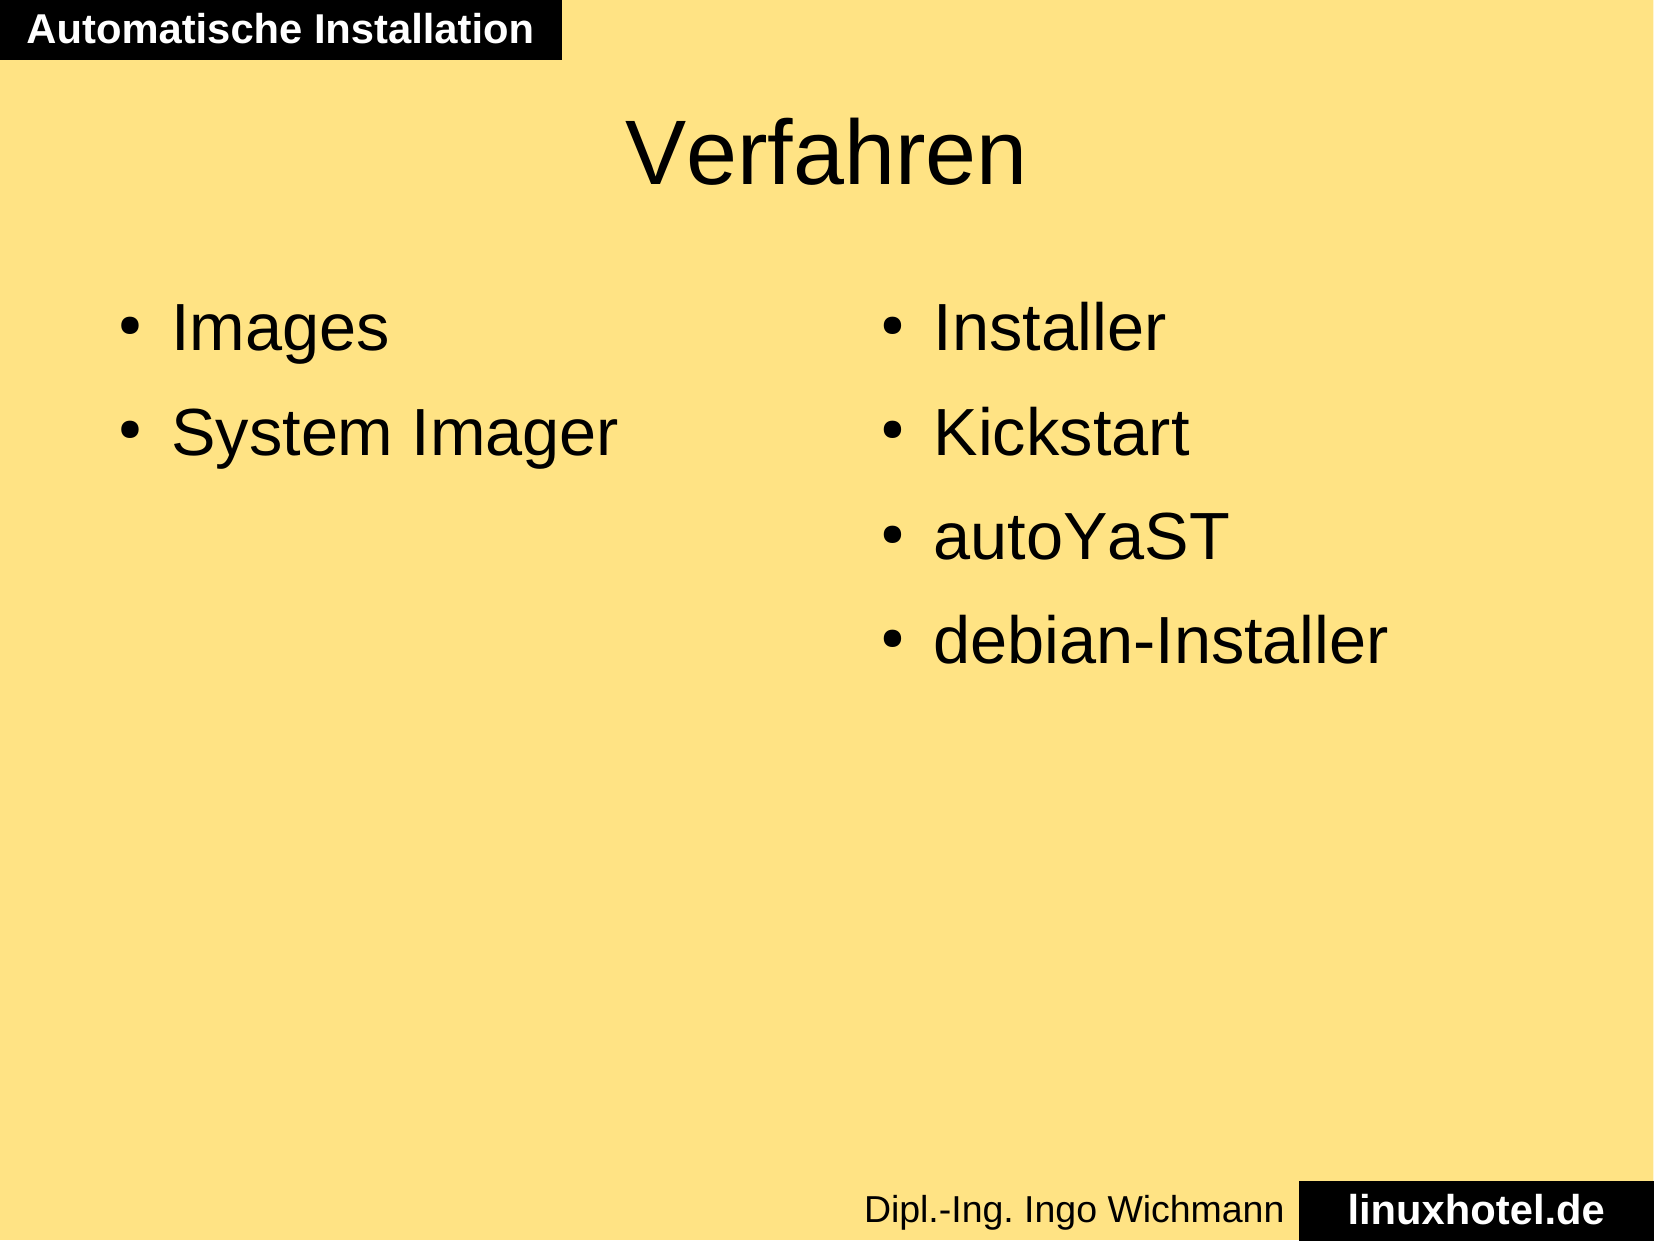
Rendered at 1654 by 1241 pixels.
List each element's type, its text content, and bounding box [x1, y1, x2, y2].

text_box Automatische Installation [0, 0, 562, 60]
text_box linuxhotel.de [1299, 1181, 1654, 1241]
title Verfahren [82, 49, 1571, 257]
text_box Dipl.-Ing. Ingo Wichmann [849, 1181, 1300, 1238]
list Images System Imager [82, 290, 809, 1109]
list Installer Kickstart autoYaST debian-Installer [845, 290, 1572, 1109]
